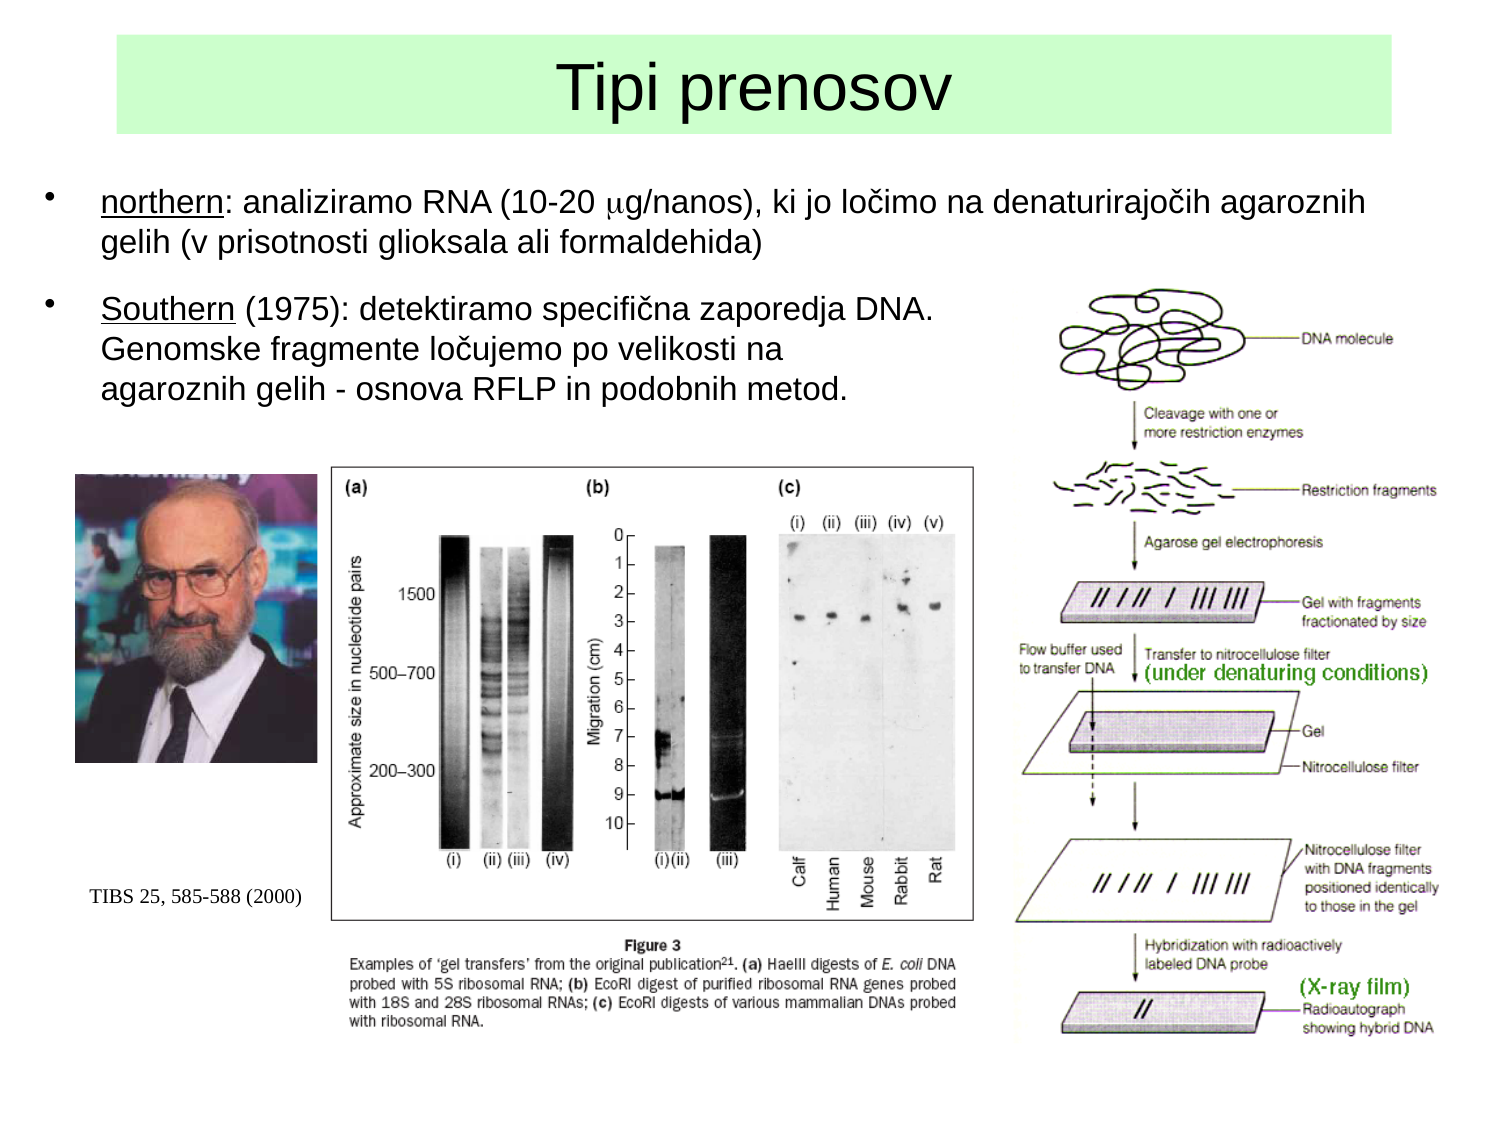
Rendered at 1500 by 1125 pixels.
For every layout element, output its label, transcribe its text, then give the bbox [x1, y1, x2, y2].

picture [75, 474, 318, 763]
picture [1012, 275, 1451, 1050]
title Tipi prenosov [116, 34, 1392, 134]
text_box TIBS 25, 585-588 (2000) [74, 875, 318, 915]
picture [324, 462, 975, 1036]
list northern: analiziramo RNA (10-20 mg/nanos), ki jo ločimo na denaturirajočih agaroznih gelih (v prisotnosti glioksala ali formaldehida) Southern (1975): detektiramo specifična zaporedja DNA. Genomske fragmente ločujemo po velikosti na agaroznih gelih - osnova RFLP in podobnih metod. [29, 173, 1450, 1091]
